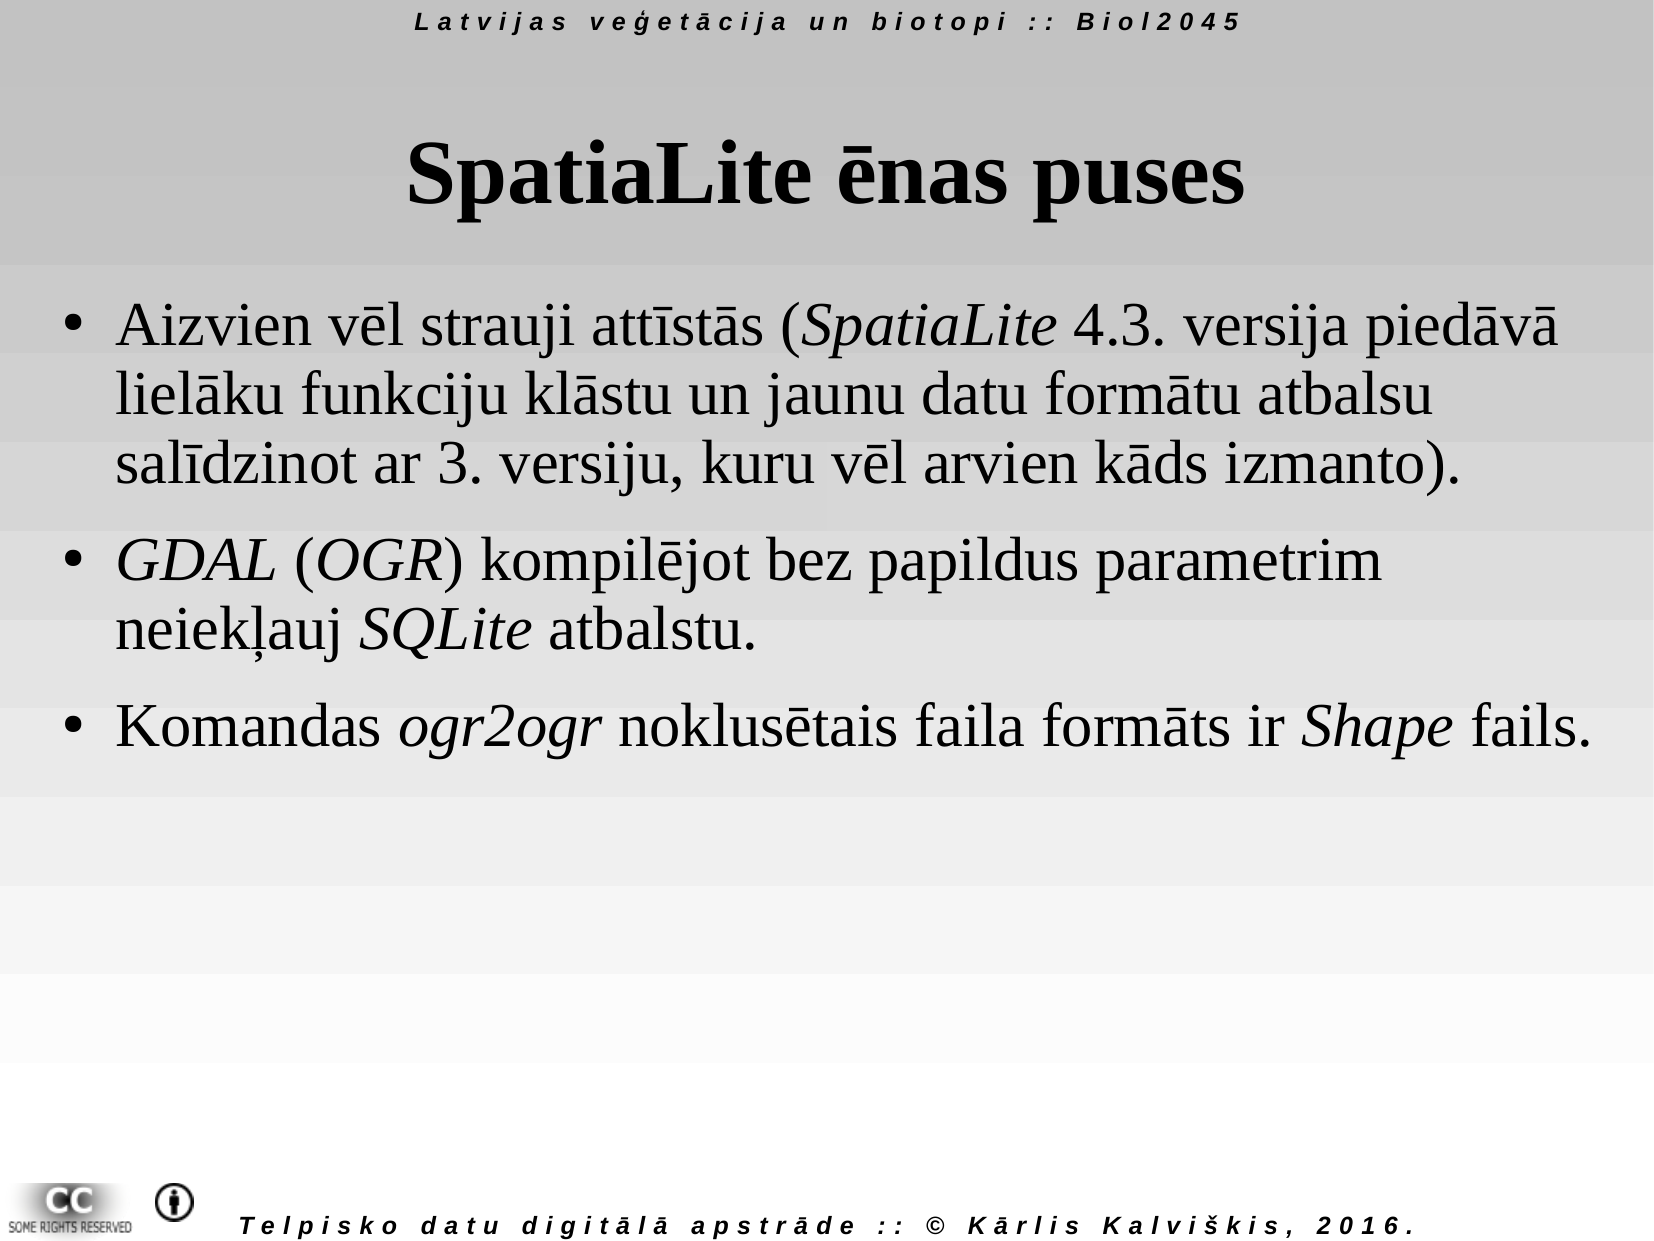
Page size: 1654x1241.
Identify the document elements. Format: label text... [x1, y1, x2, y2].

list Aizvien vēl strauji attīstās (SpatiaLite 4.3. versija piedāvā lielāku funkciju klāstu un jaunu datu formātu atbalsu salīdzinot ar 3. versiju, kuru vēl arvien kāds izmanto). GDAL (OGR) kompilējot bez papildus parametrim neiekļauj SQLite atbalstu. Komandas ogr2ogr noklusētais faila formāts ir Shape fails. [44, 289, 1610, 1113]
picture [0, 0, 1654, 1241]
title SpatiaLite ēnas puses [29, 49, 1625, 296]
